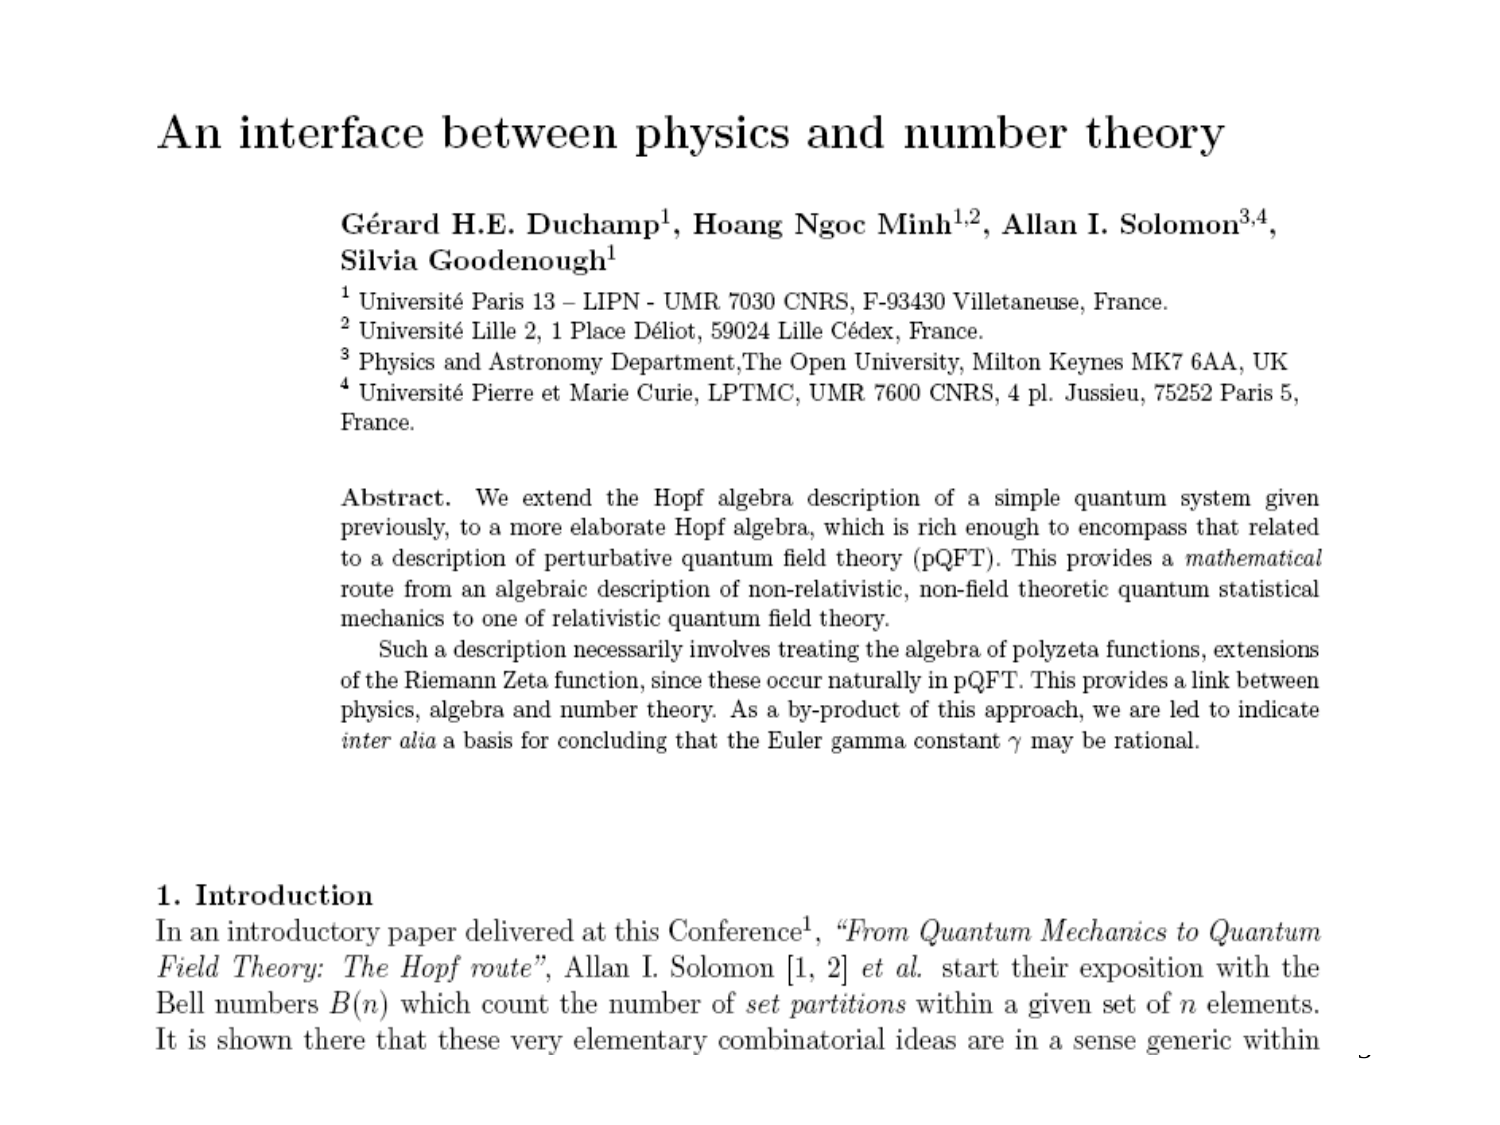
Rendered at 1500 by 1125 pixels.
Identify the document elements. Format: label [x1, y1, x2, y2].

picture [5, 76, 1484, 1055]
